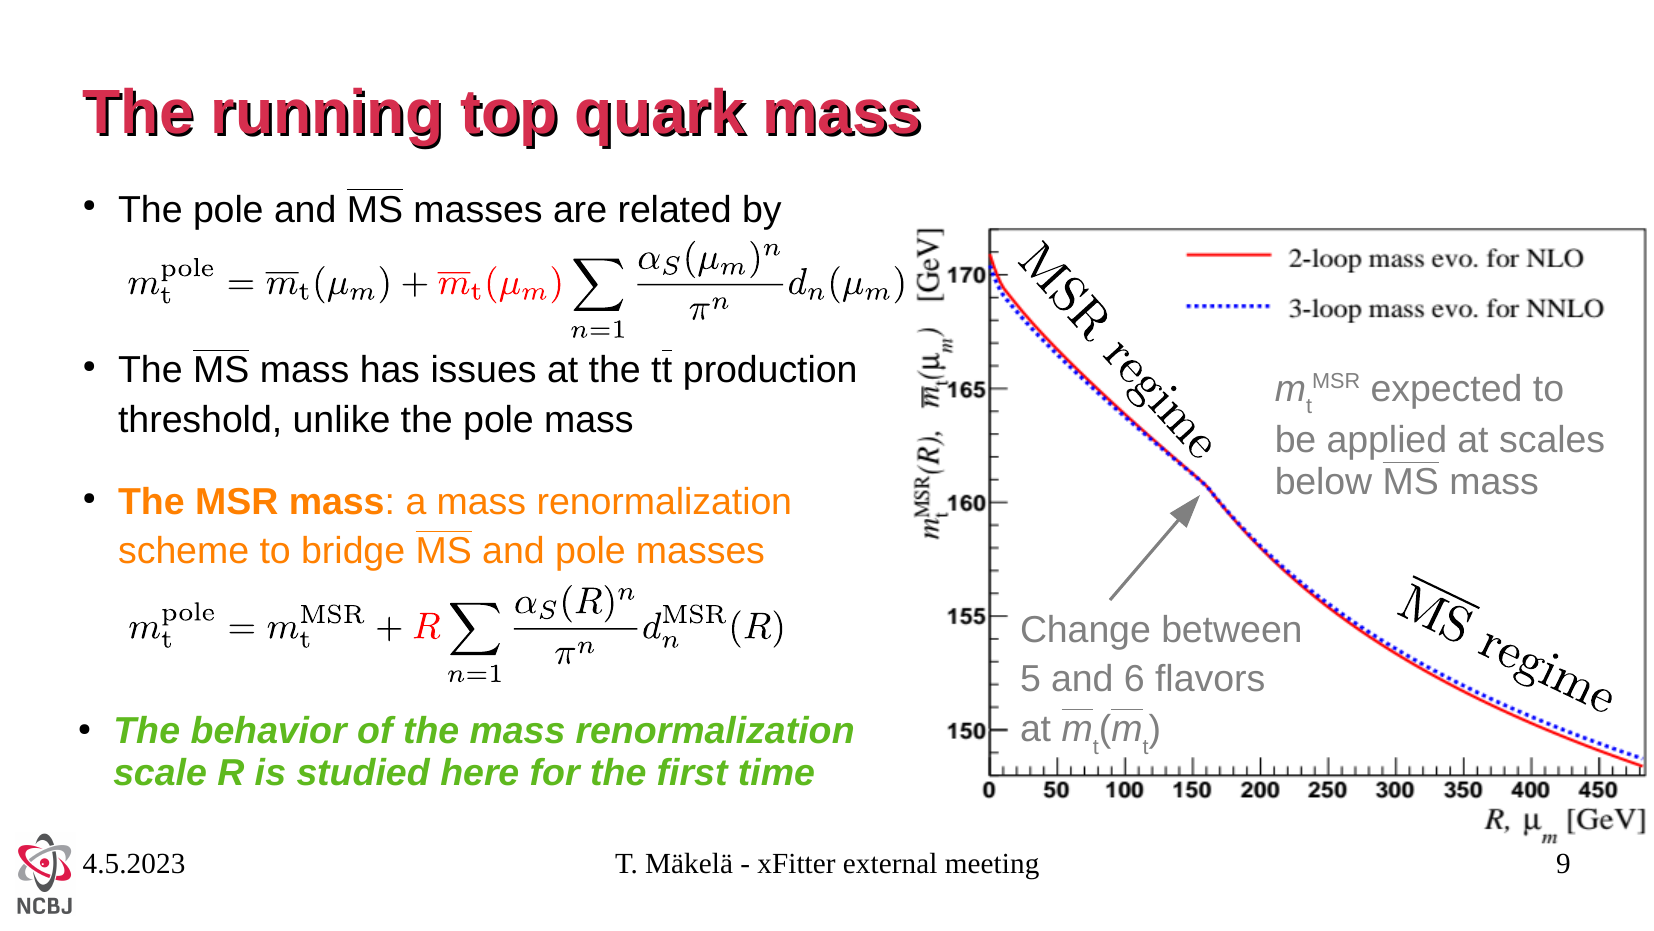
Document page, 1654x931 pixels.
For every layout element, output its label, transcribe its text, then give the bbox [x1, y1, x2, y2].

text_box Change between 5 and 6 flavors at mt(mt) [1020, 600, 1306, 766]
text_box [129, 585, 783, 683]
text_box The behavior of the mass renormalization scale R is studied here for the first time [63, 702, 909, 844]
title The running top quark mass [82, 37, 1571, 193]
text_box [1394, 575, 1621, 721]
text_box [1012, 240, 1221, 465]
text_box mtMSR expected to be applied at scales below MS mass [1260, 360, 1625, 511]
picture [15, 832, 76, 916]
picture [908, 161, 1653, 846]
text_box The pole and MS masses are related by The MS mass has issues at the tt production threshold, unlike the pole mass The MSR mass: a mass renormalization scheme to bridge MS and pole masses [82, 193, 901, 702]
text_box [128, 240, 904, 338]
